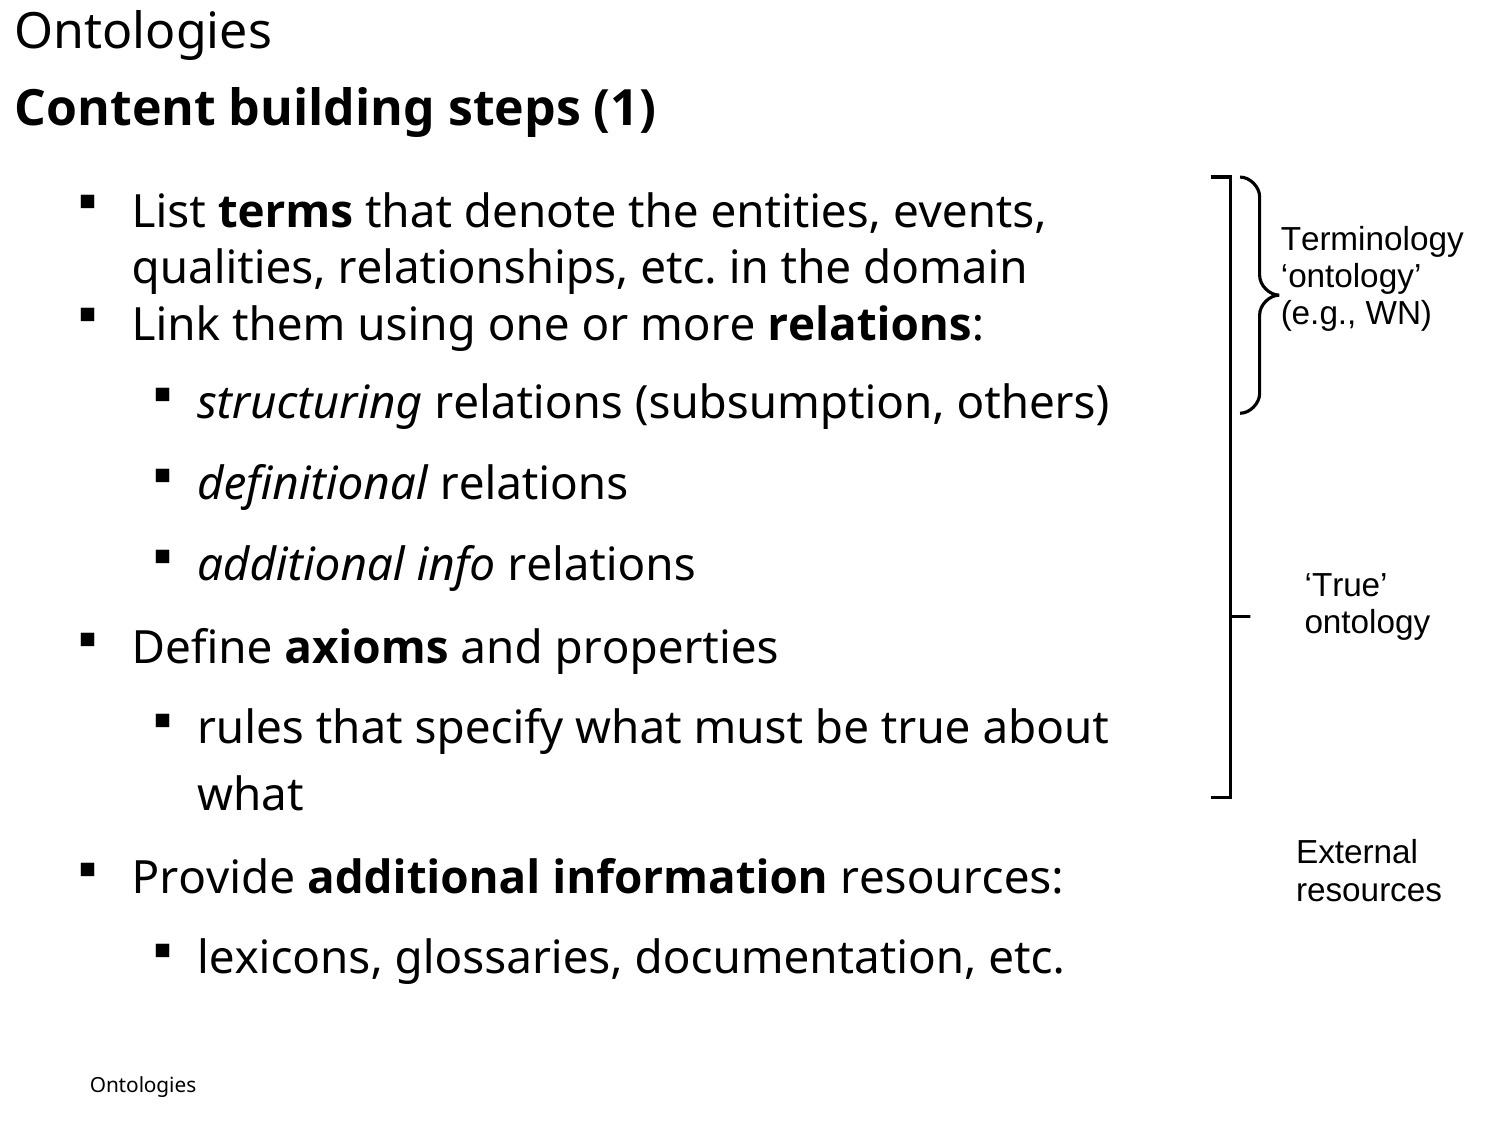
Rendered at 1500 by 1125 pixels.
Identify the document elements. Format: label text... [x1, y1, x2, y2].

title Ontologies Content building steps (1) [0, 0, 1400, 150]
list List terms that denote the entities, events, qualities, relationships, etc. in the domain Link them using one or more relations: structuring relations (subsumption, others) definitional relations additional info relations Define axioms and properties rules that specify what must be true about what Provide additional information resources: lexicons, glossaries, documentation, etc. [62, 174, 1182, 1013]
text_box ‘True’ ontology [1289, 558, 1476, 649]
text_box External resources [1281, 826, 1469, 916]
text_box Terminology ‘ontology’ (e.g., WN) [1266, 212, 1500, 340]
